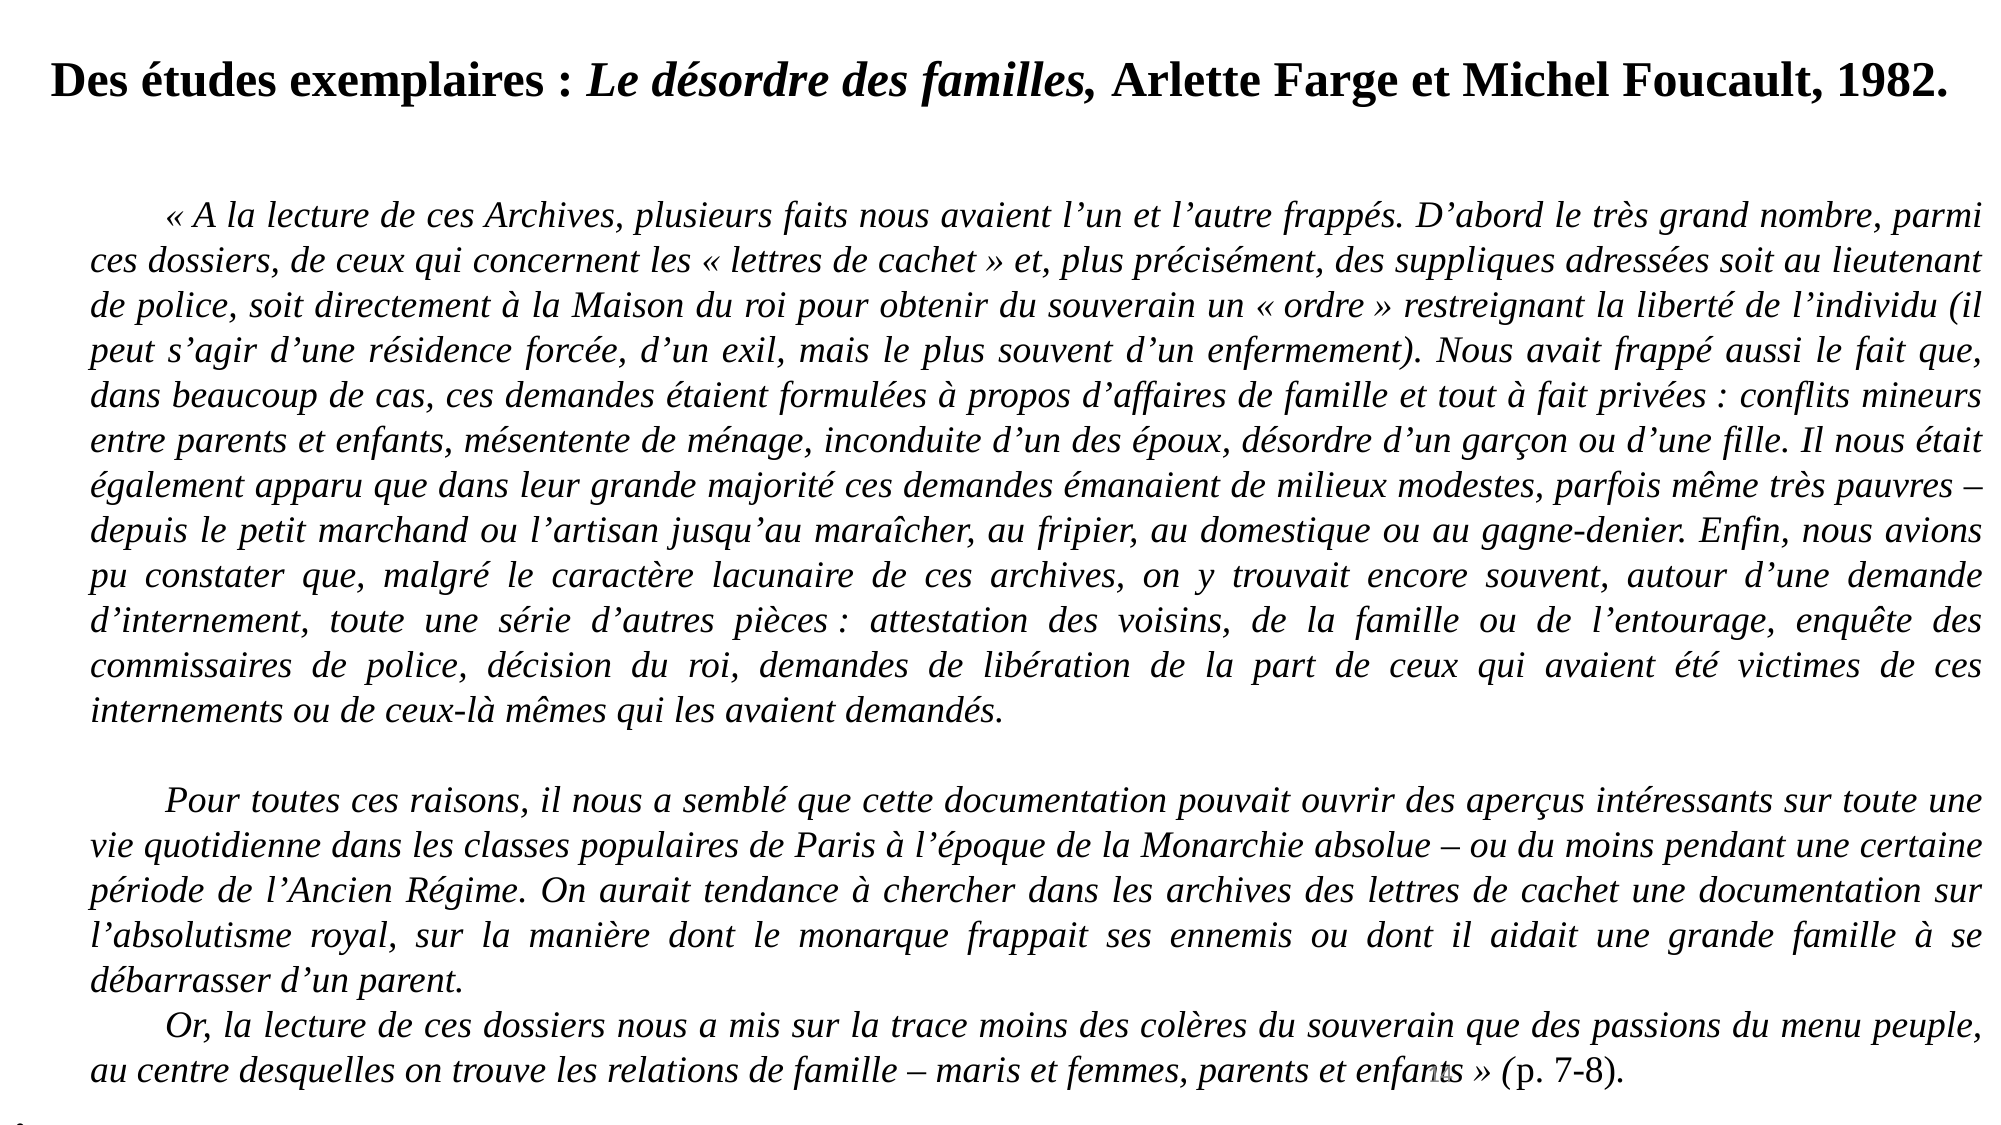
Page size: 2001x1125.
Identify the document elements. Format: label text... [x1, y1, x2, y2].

title Des études exemplaires : Le désordre des familles, Arlette Farge et Michel Foucault, 1982. [0, 0, 2000, 161]
text_box [1412, 1042, 1863, 1103]
list « A la lecture de ces Archives, plusieurs faits nous avaient l’un et l’autre frappés. D’abord le très grand nombre, parmi ces dossiers, de ceux qui concernent les « lettres de cachet » et, plus précisément, des suppliques adressées soit au lieutenant de police, soit directement à la Maison du roi pour obtenir du souverain un « ordre » restreignant la liberté de l’individu (il peut s’agir d’une résidence forcée, d’un exil, mais le plus souvent d’un enfermement). Nous avait frappé aussi le fait que, dans beaucoup de cas, ces demandes étaient formulées à propos d’affaires de famille et tout à fait privées : conflits mineurs entre parents et enfants, mésentente de ménage, inconduite d’un des époux, désordre d’un garçon ou d’une fille. Il nous était également apparu que dans leur grande majorité ces demandes émanaient de milieux modestes, parfois même très pauvres – depuis le petit marchand ou l’artisan jusqu’au maraîcher, au fripier, au domestique ou au gagne-denier. Enfin, nous avions pu constater que, malgré le caractère lacunaire de ces archives, on y trouvait encore souvent, autour d’une demande d’internement, toute une série d’autres pièces : attestation des voisins, de la famille ou de l’entourage, enquête des commissaires de police, décision du roi, demandes de libération de la part de ceux qui avaient été victimes de ces internements ou de ceux-là mêmes qui les avaient demandés. Pour toutes ces raisons, il nous a semblé que cette documentation pouvait ouvrir des aperçus intéressants sur toute une vie quotidienne dans les classes populaires de Paris à l’époque de la Monarchie absolue – ou du moins pendant une certaine période de l’Ancien Régime. On aurait tendance à chercher dans les archives des lettres de cachet une documentation sur l’absolutisme royal, sur la manière dont le monarque frappait ses ennemis ou dont il aidait une grande famille à se débarrasser d’un parent. Or, la lecture de ces dossiers nous a mis sur la trace moins des colères du souverain que des passions du menu peuple, au centre desquelles on trouve les relations de famille – maris et femmes, parents et enfants » (p. 7-8). [0, 182, 2000, 1125]
